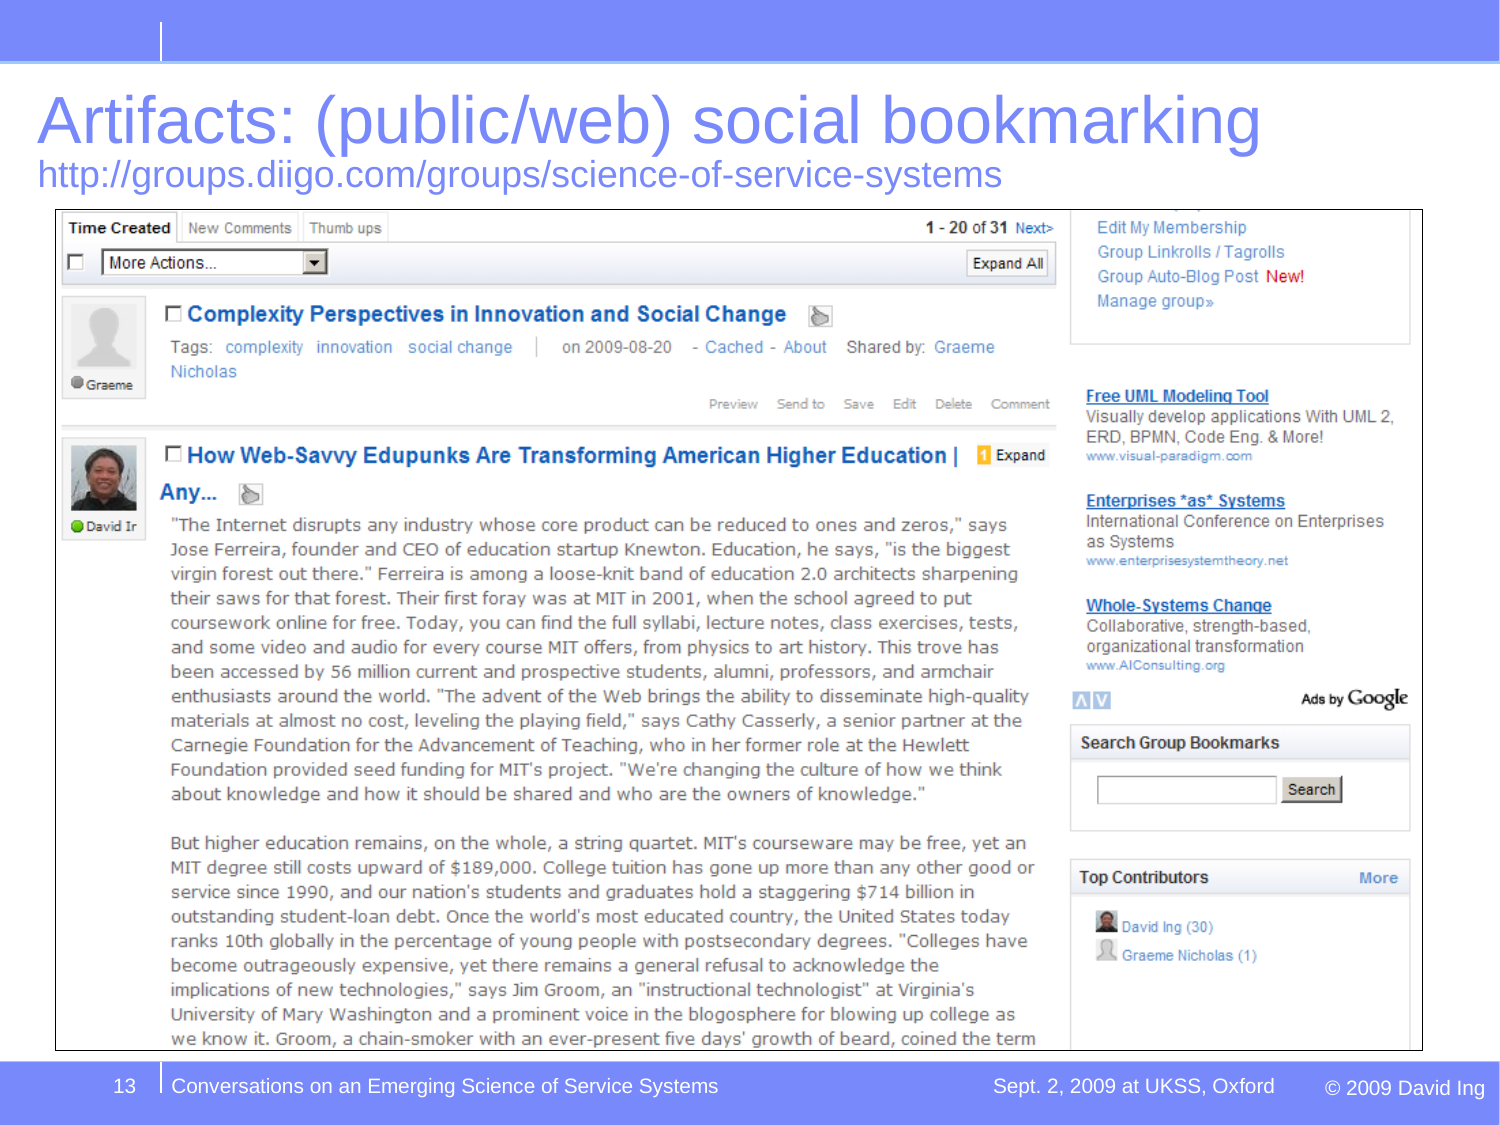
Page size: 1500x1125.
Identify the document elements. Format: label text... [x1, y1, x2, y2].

title Artifacts: (public/web) social bookmarking http://groups.diigo.com/groups/science-of-service-systems [37, 89, 1463, 205]
picture [55, 209, 1423, 1051]
